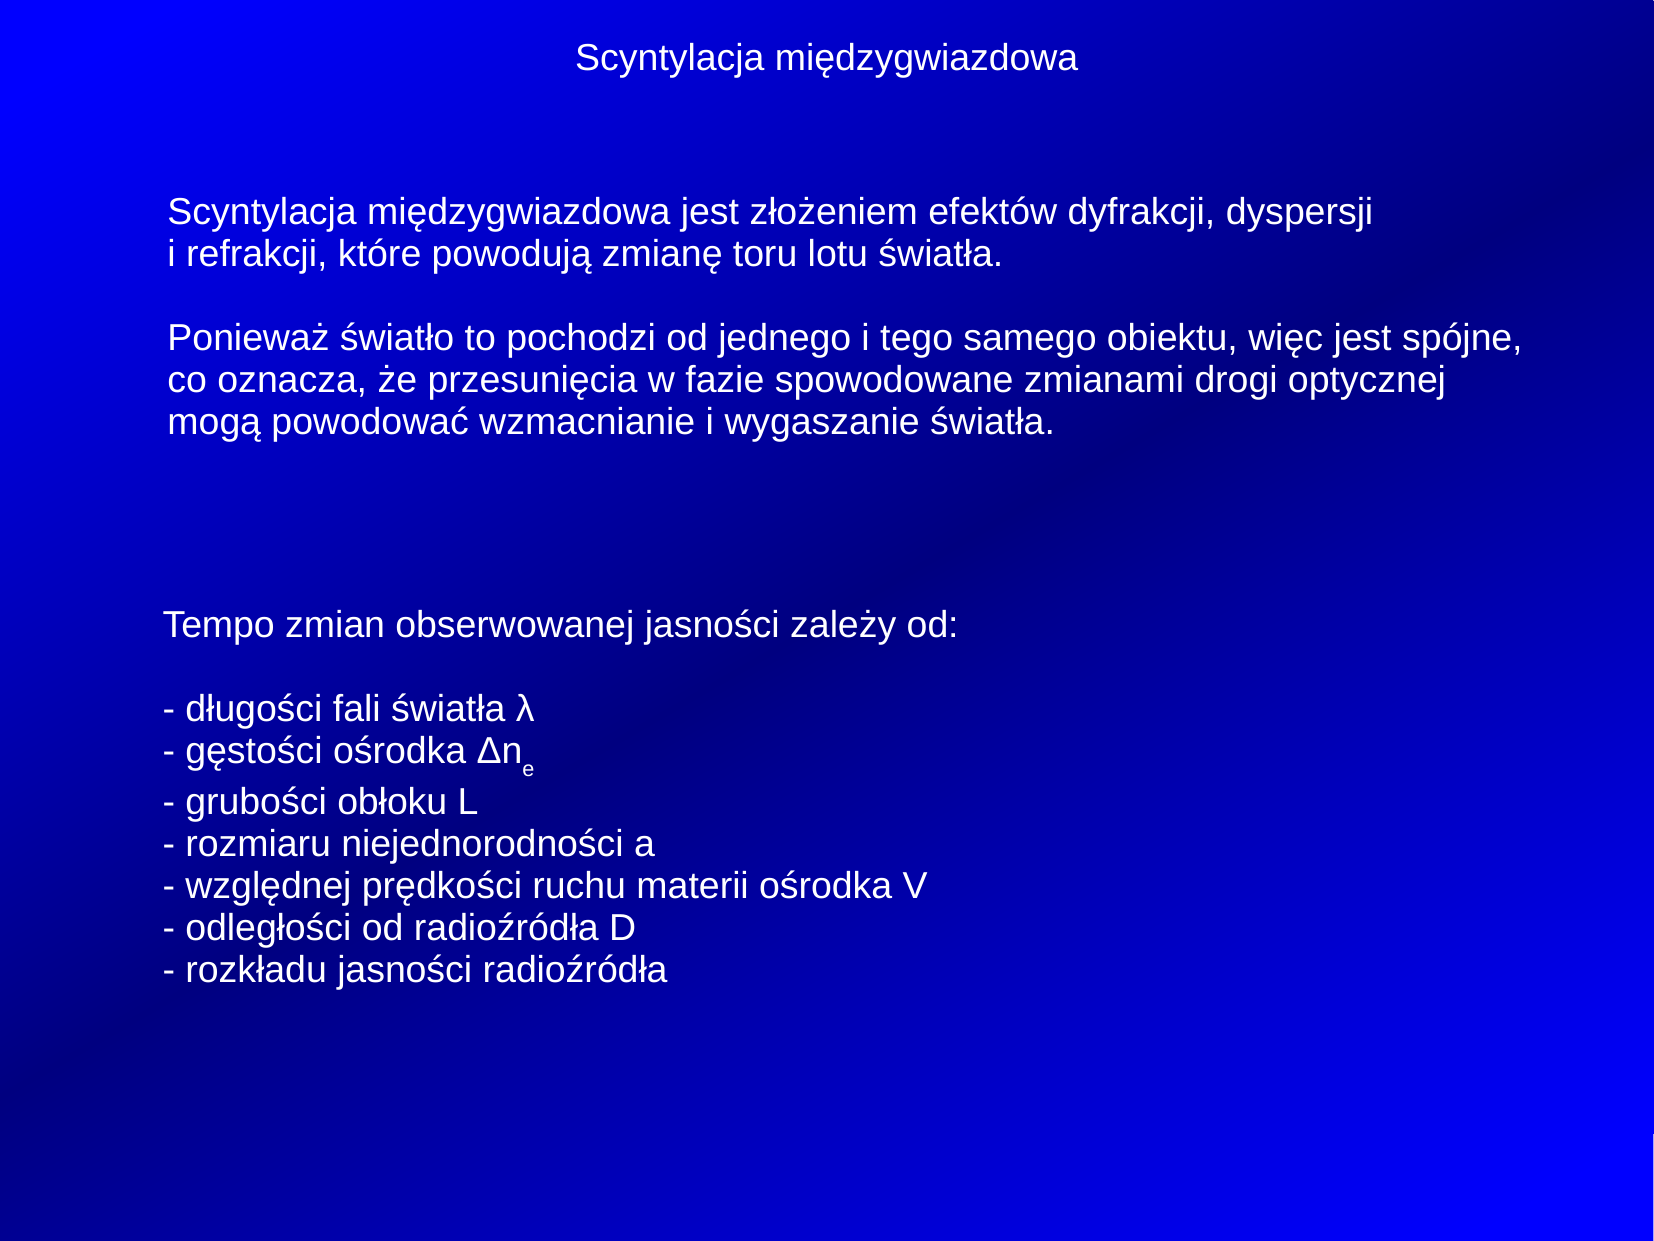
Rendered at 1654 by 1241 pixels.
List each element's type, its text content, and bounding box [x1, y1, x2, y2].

text_box Scyntylacja międzygwiazdowa [560, 29, 1094, 87]
text_box Tempo zmian obserwowanej jasności zależy od: - długości fali światła λ - gęstości ośrodka Δne - grubości obłoku L - rozmiaru niejednorodności a - względnej prędkości ruchu materii ośrodka V - odległości od radioźródła D - rozkładu jasności radioźródła [147, 596, 974, 999]
text_box Scyntylacja międzygwiazdowa jest złożeniem efektów dyfrakcji, dyspersji i refrakcji, które powodują zmianę toru lotu światła. Ponieważ światło to pochodzi od jednego i tego samego obiektu, więc jest spójne, co oznacza, że przesunięcia w fazie spowodowane zmianami drogi optycznej mogą powodować wzmacnianie i wygaszanie światła. [152, 183, 1539, 450]
